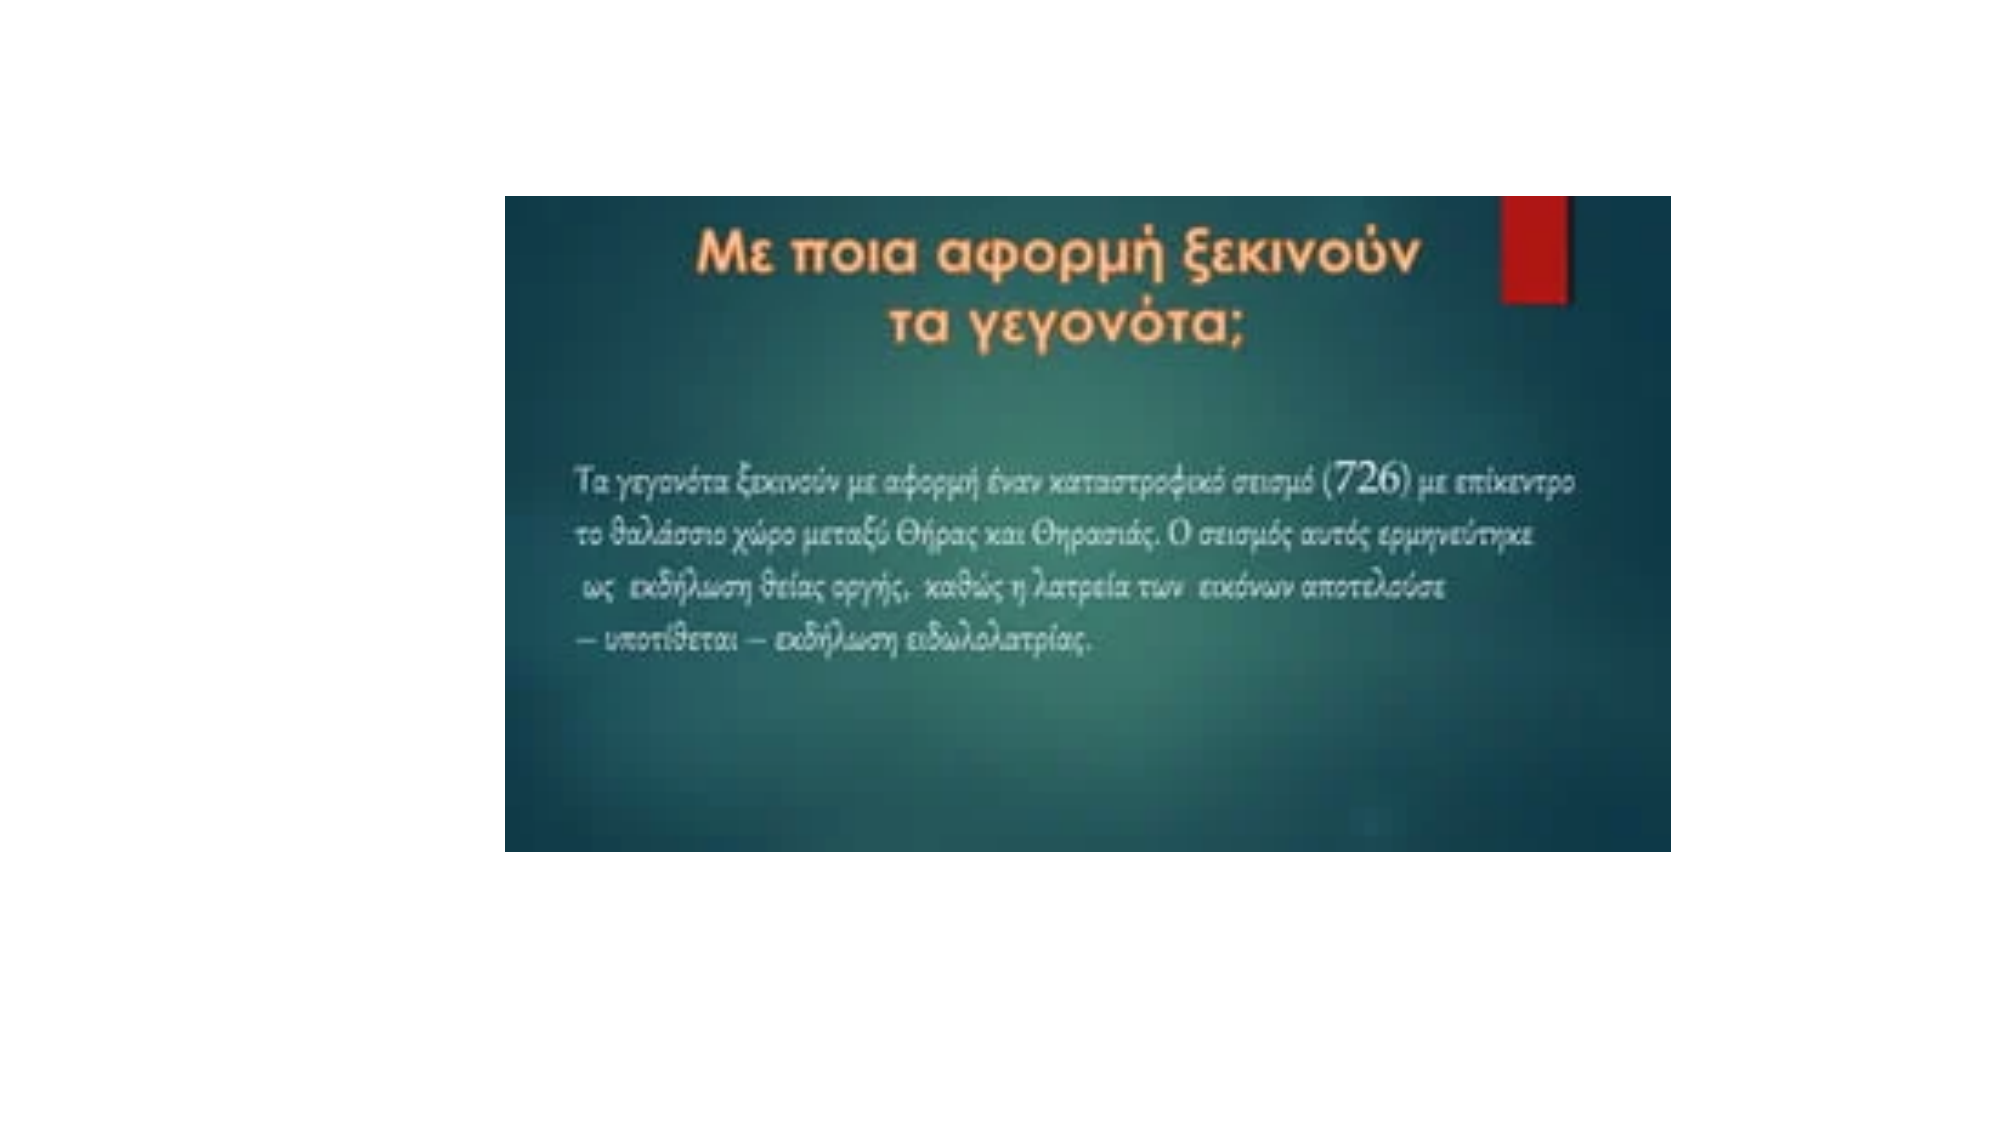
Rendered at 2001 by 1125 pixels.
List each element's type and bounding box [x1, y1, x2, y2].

picture [505, 196, 1671, 852]
